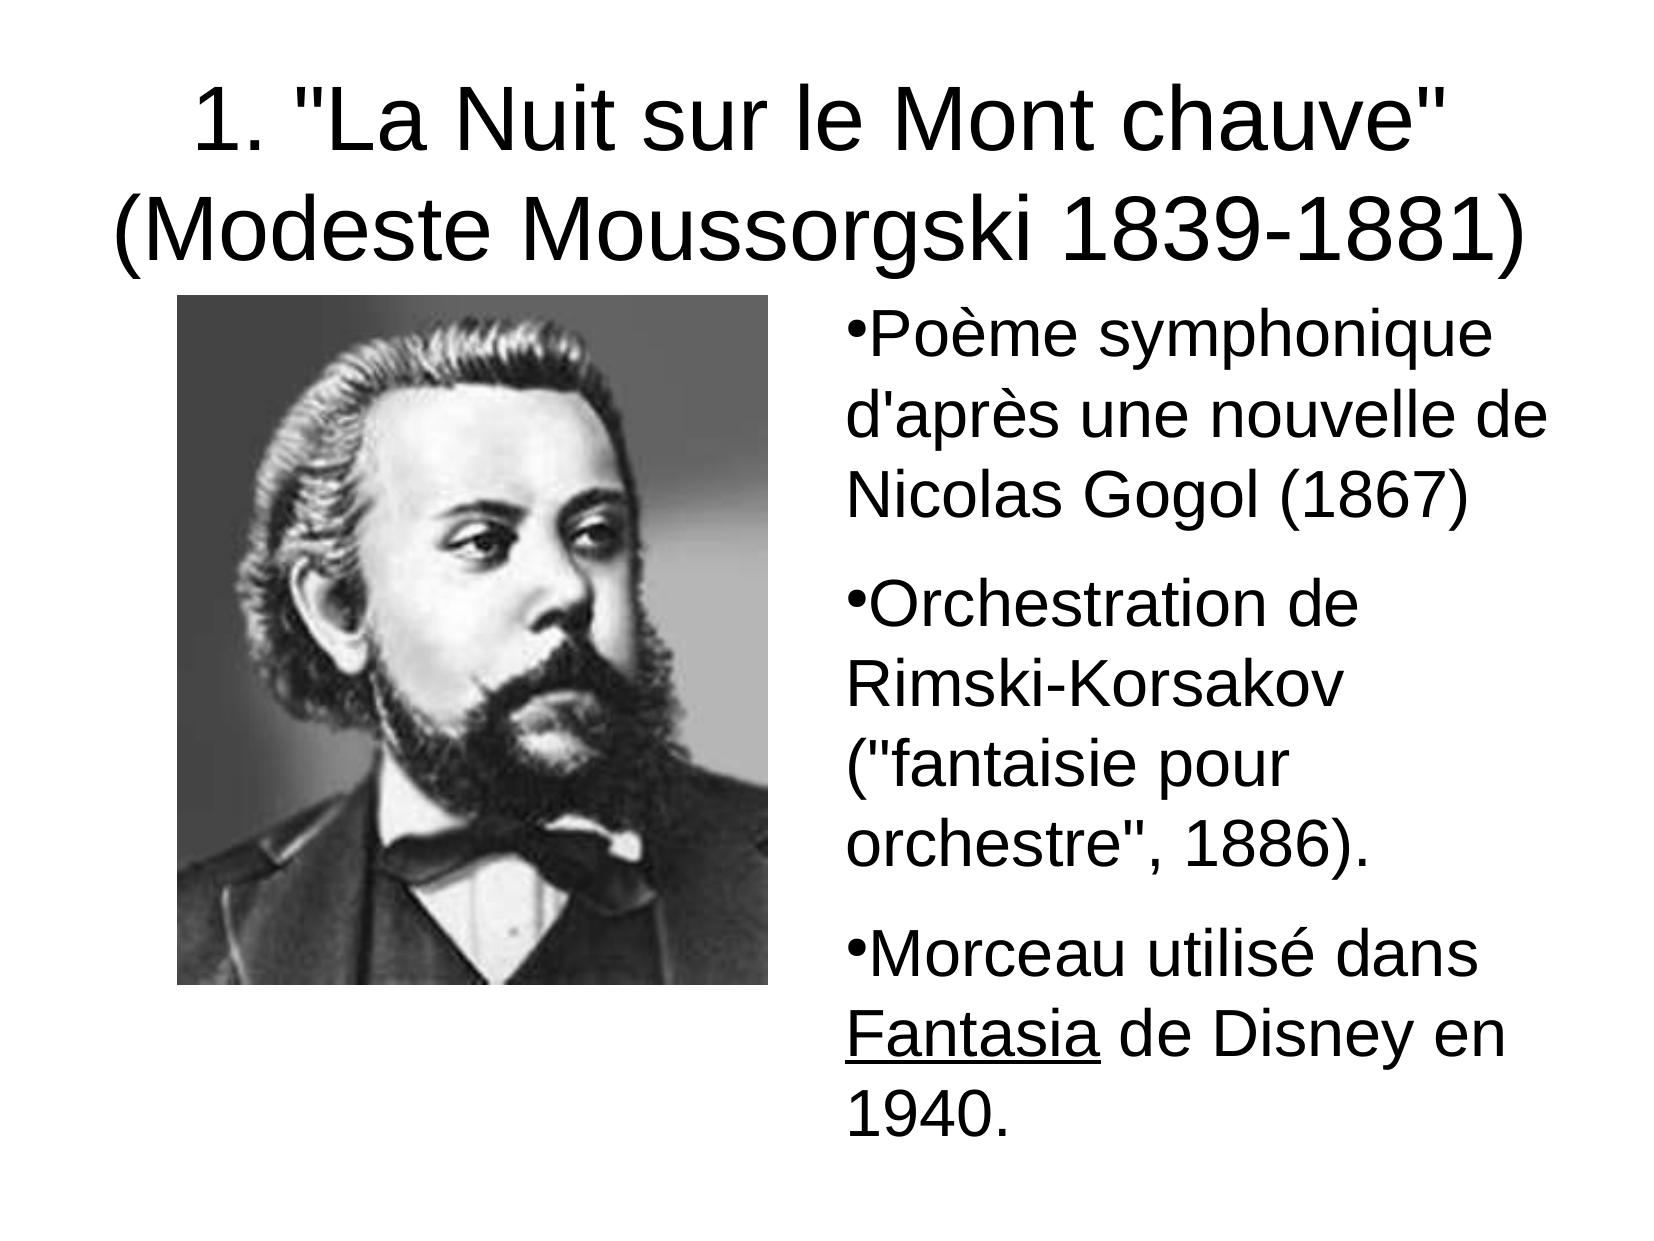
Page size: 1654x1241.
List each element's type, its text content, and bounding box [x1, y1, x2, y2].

title 1. "La Nuit sur le Mont chauve" (Modeste Moussorgski 1839-1881) [76, 58, 1565, 266]
list Poème symphonique d'après une nouvelle de Nicolas Gogol (1867) Orchestration de Rimski-Korsakov ("fantaisie pour orchestre", 1886). Morceau utilisé dans Fantasia de Disney en 1940. [845, 290, 1572, 1172]
picture [177, 295, 768, 985]
